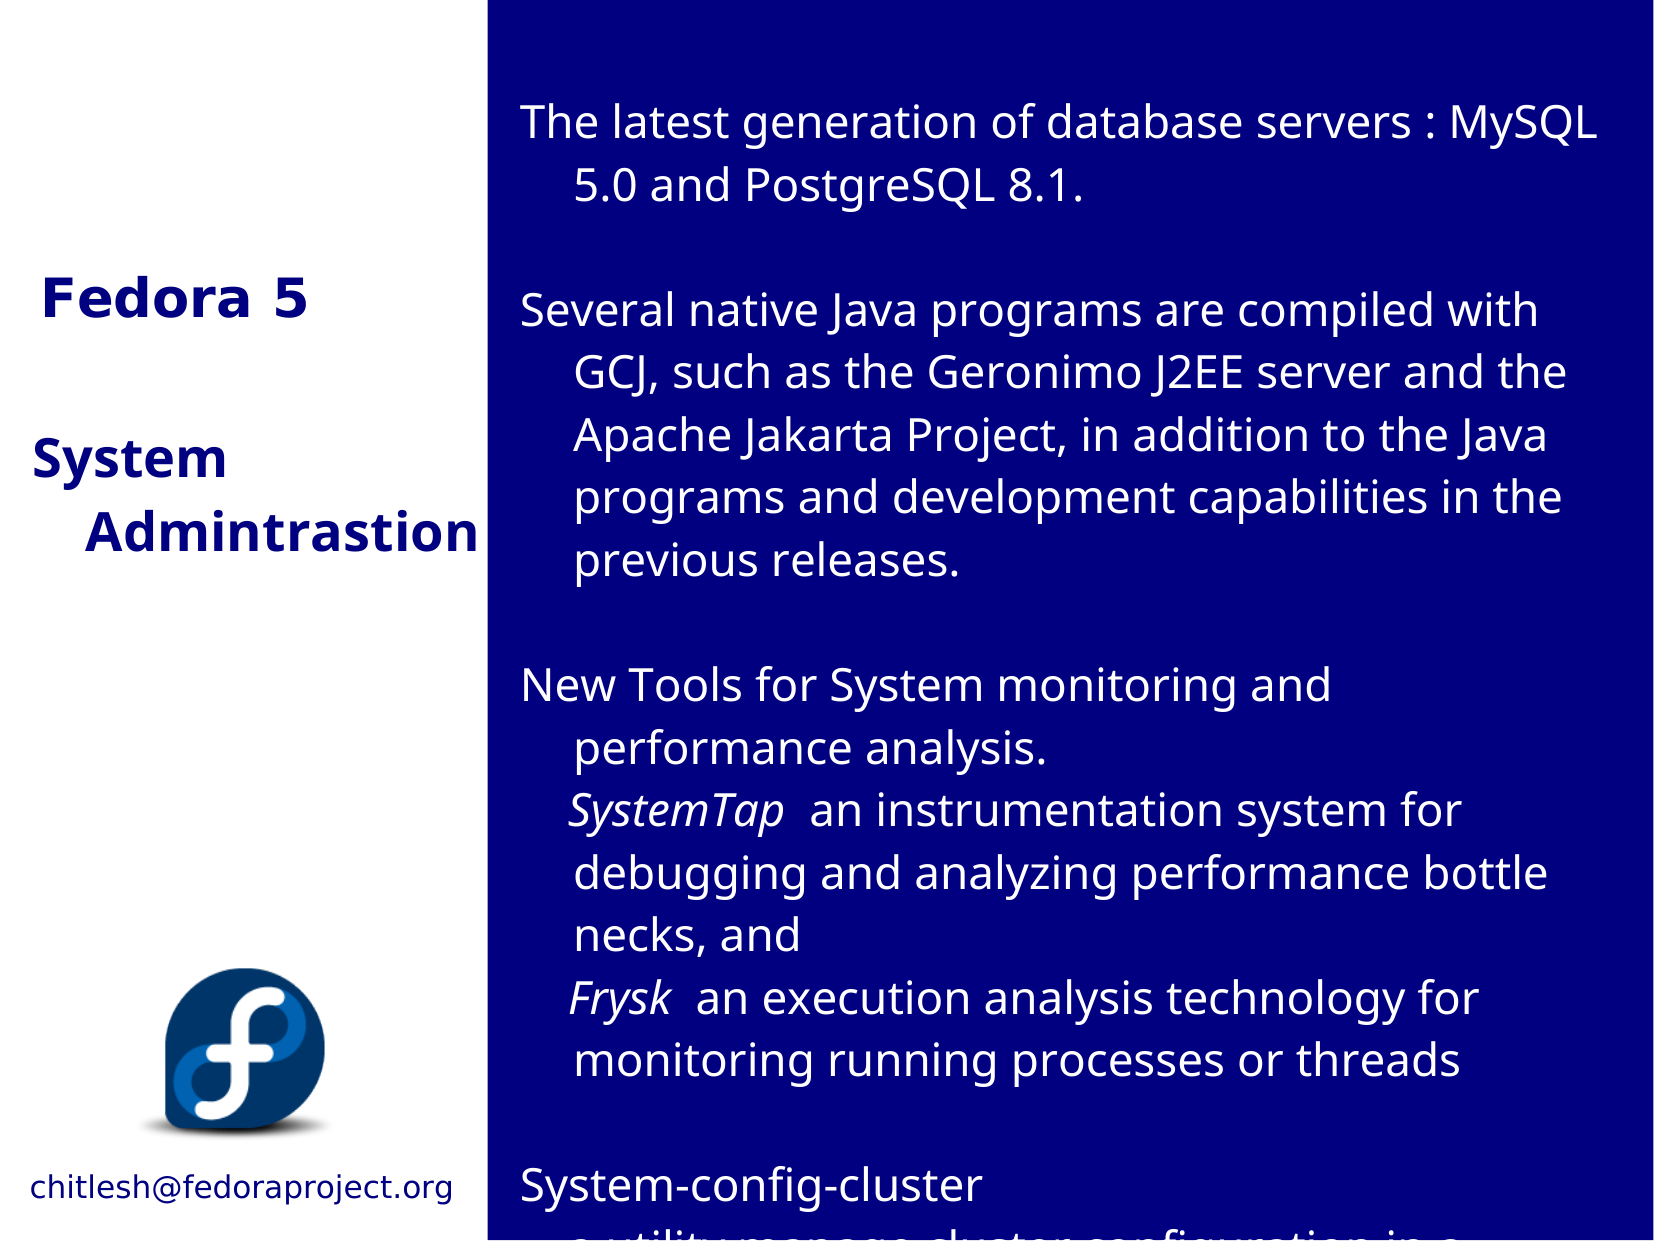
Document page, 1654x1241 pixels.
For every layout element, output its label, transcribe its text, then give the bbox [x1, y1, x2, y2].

picture [132, 967, 339, 1141]
text_box Fedora 5 [25, 259, 325, 338]
text_box The latest generation of database servers : MySQL 5.0 and PostgreSQL 8.1. Several native Java programs are compiled with GCJ, such as the Geronimo J2EE server and the Apache Jakarta Project, in addition to the Java programs and development capabilities in the previous releases. New Tools for System monitoring and performance analysis. SystemTap an instrumentation system for debugging and analyzing performance bottle necks, and Frysk an execution analysis technology for monitoring running processes or threads System-config-cluster a utility manage cluster configuration in a graphical setting. [487, 82, 1621, 1203]
text_box System Admintrastion [0, 412, 431, 561]
